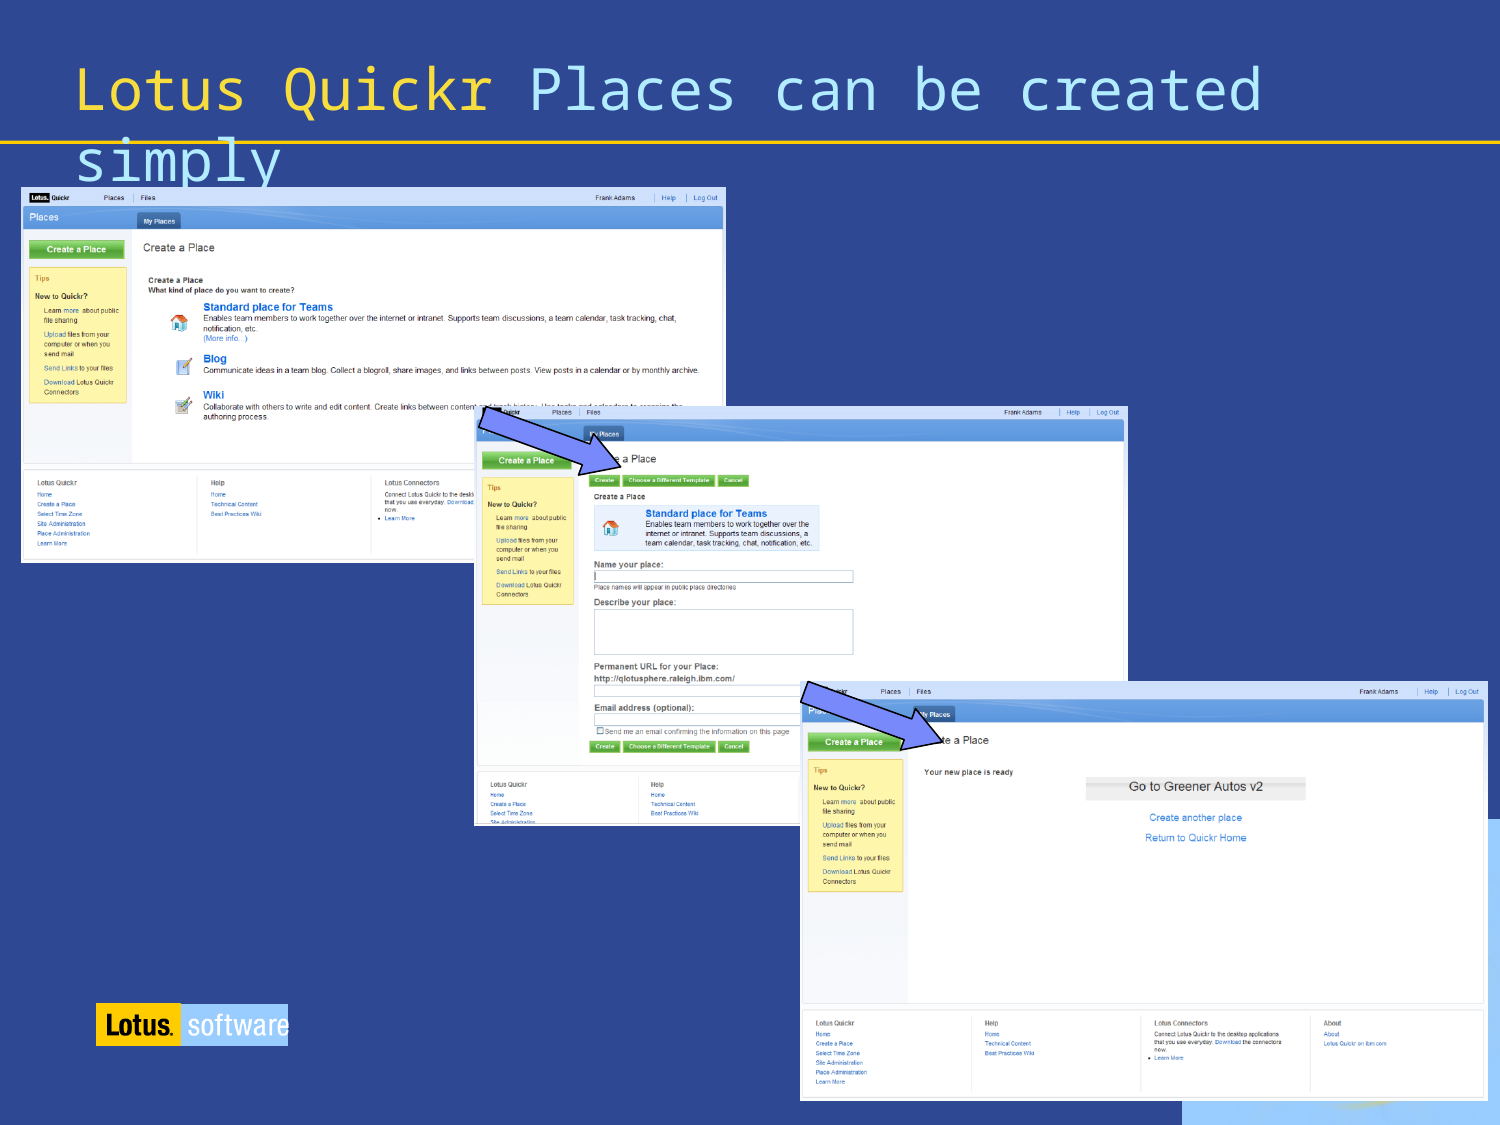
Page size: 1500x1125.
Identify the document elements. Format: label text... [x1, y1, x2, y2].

text_box [800, 681, 943, 751]
title Lotus Quickr Places can be created simply [73, 54, 1427, 137]
text_box [478, 406, 621, 476]
picture [21, 187, 1500, 1125]
picture [96, 1003, 289, 1046]
